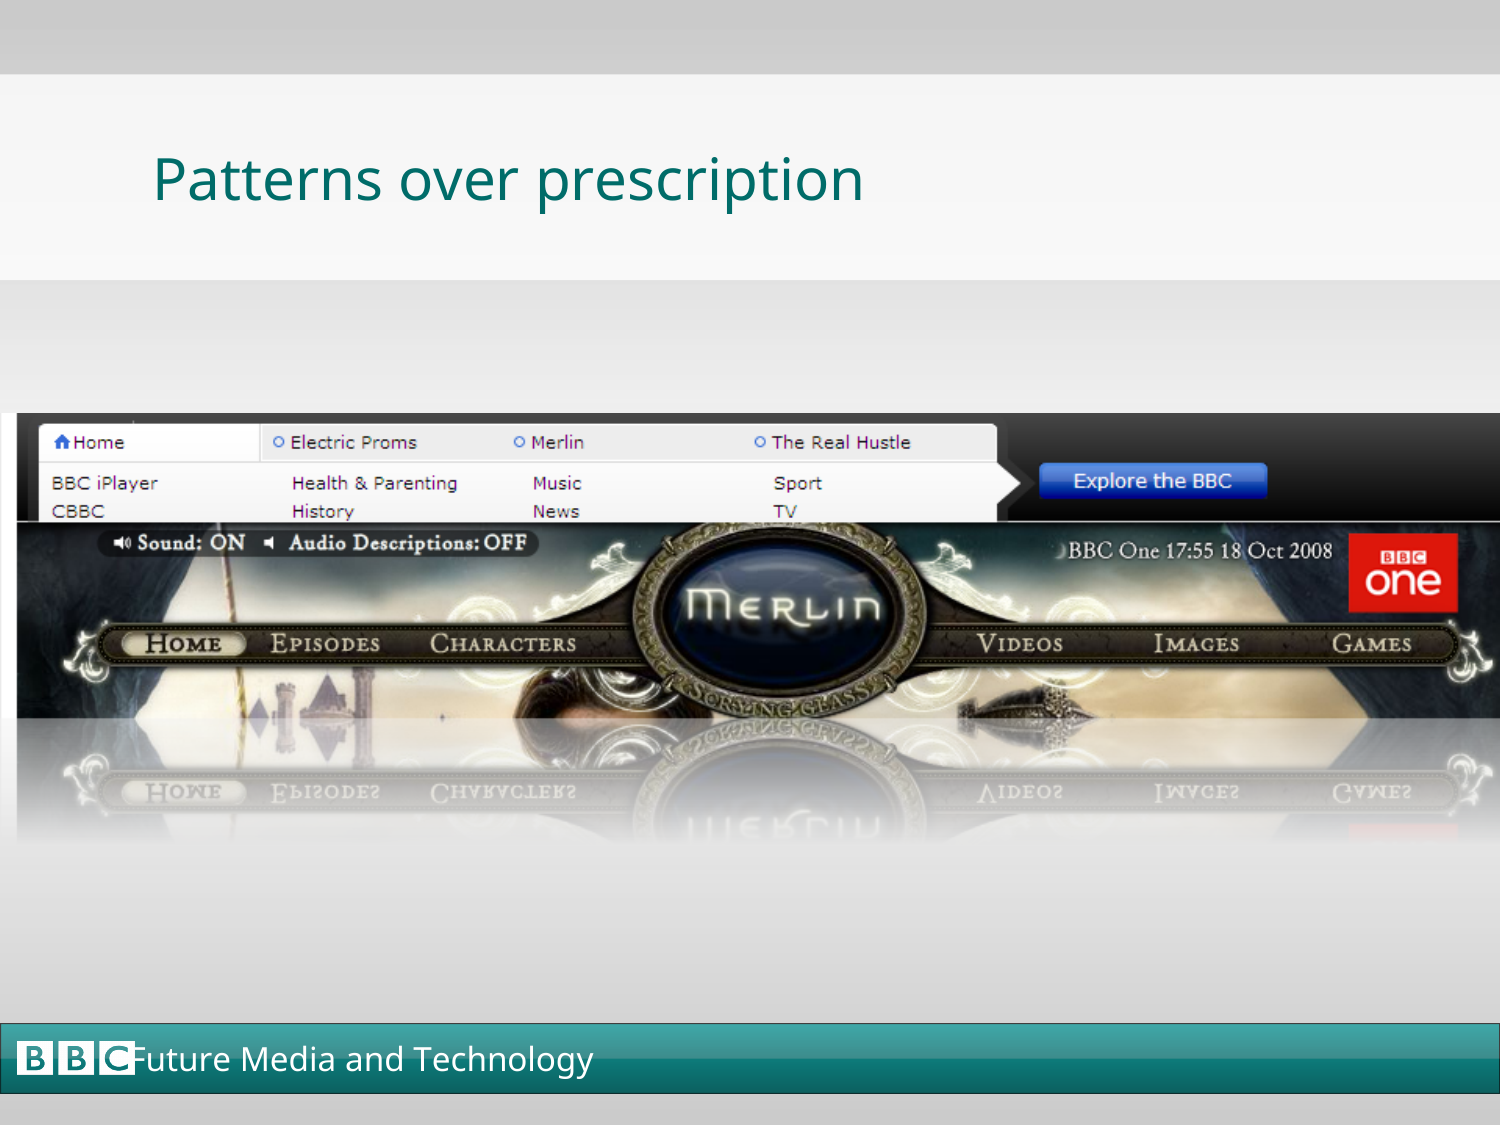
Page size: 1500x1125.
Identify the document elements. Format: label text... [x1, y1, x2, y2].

picture [0, 1094, 1500, 1125]
picture [0, 0, 1500, 74]
picture [17, 1041, 135, 1075]
title Patterns over prescription [137, 84, 1426, 272]
picture [0, 281, 1500, 1058]
